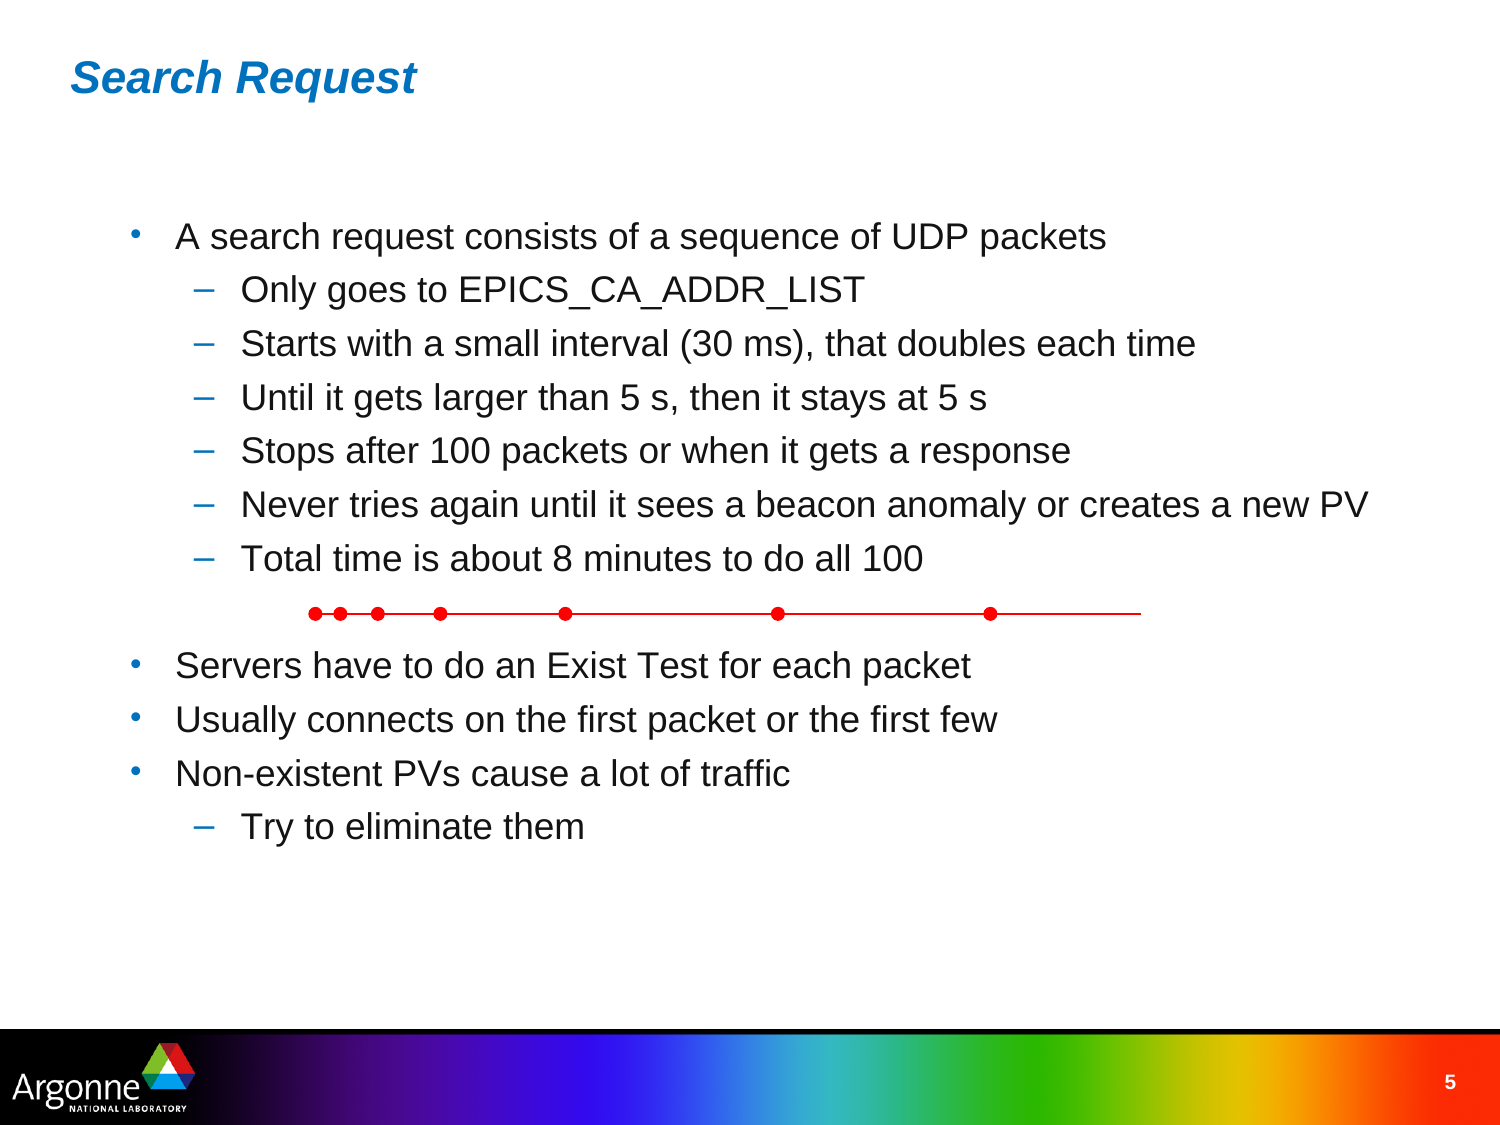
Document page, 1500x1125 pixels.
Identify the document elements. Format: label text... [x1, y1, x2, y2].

text_box [309, 607, 322, 621]
text_box [371, 607, 384, 613]
text_box [434, 607, 447, 613]
text_box [771, 615, 784, 621]
text_box [371, 615, 384, 621]
text_box [771, 607, 784, 613]
text_box [334, 607, 347, 613]
list A search request consists of a sequence of UDP packets Only goes to EPICS_CA_ADDR_LIST Starts with a small interval (30 ms), that doubles each time Until it gets larger than 5 s, then it stays at 5 s Stops after 100 packets or when it gets a response Never tries again until it sees a beacon anomaly or creates a new PV Total time is about 8 minutes to do all 100 Servers have to do an Exist Test for each packet Usually connects on the first packet or the first few Non-existent PVs cause a lot of traffic Try to eliminate them [114, 204, 1459, 862]
text_box [559, 607, 572, 613]
text_box [559, 615, 572, 621]
picture [0, 1029, 1500, 1125]
text_box [334, 615, 347, 621]
text_box [434, 615, 447, 621]
title Search Request [55, 54, 1361, 112]
text_box [984, 607, 997, 621]
